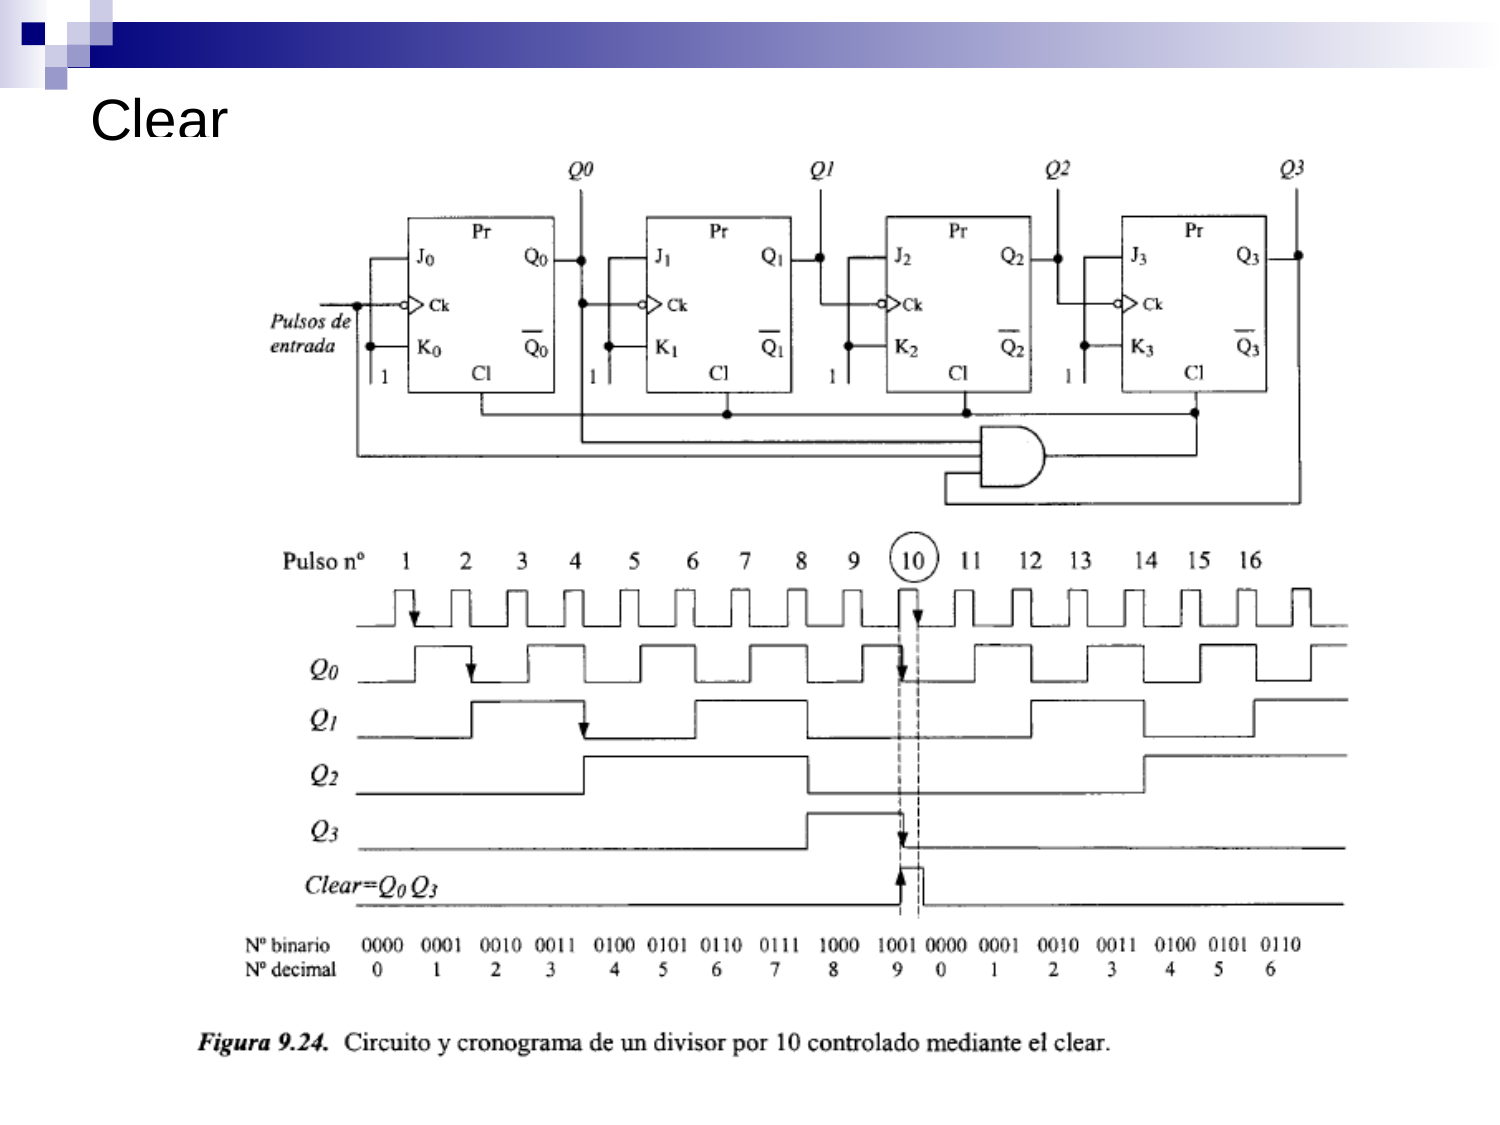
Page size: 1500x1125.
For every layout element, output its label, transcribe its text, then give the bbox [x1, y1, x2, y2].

picture [123, 137, 1388, 1098]
title Clear [75, 75, 1426, 149]
